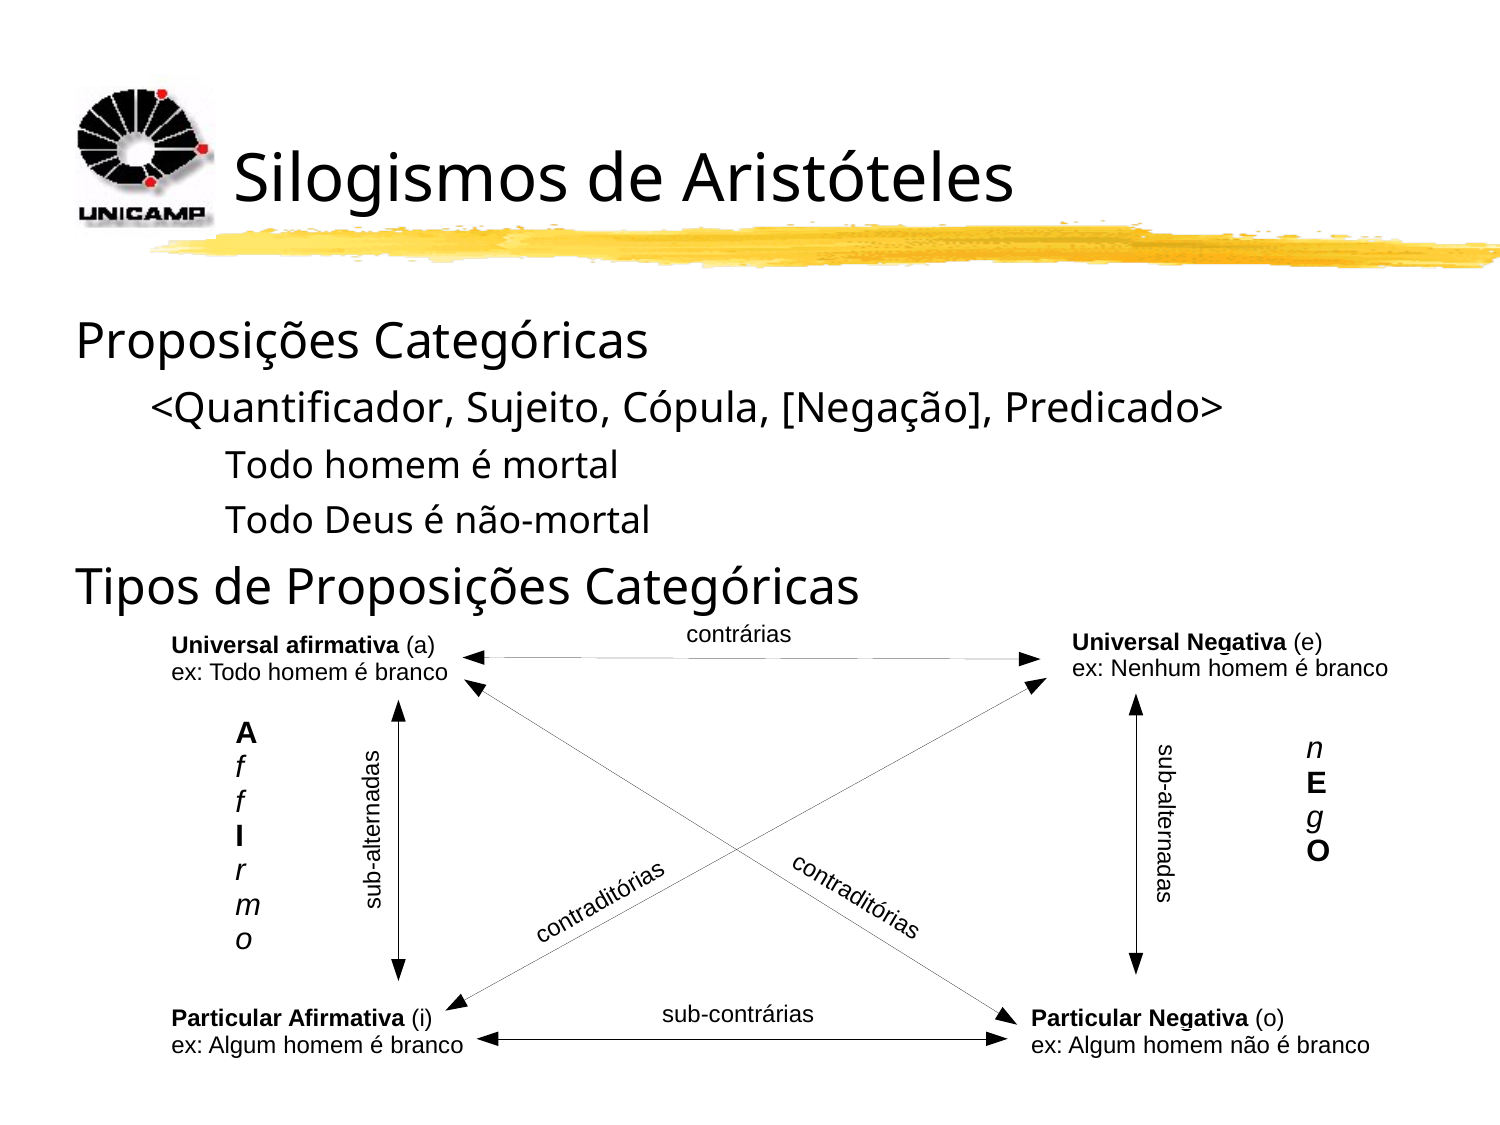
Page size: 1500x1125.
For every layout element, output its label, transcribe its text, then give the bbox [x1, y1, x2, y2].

picture [75, 74, 1500, 279]
chart [82, 600, 1426, 1085]
list Proposições Categóricas <Quantificador, Sujeito, Cópula, [Negação], Predicado> Todo homem é mortal Todo Deus é não-mortal Tipos de Proposições Categóricas [74, 309, 1417, 980]
title Silogismos de Aristóteles [233, 44, 1434, 218]
